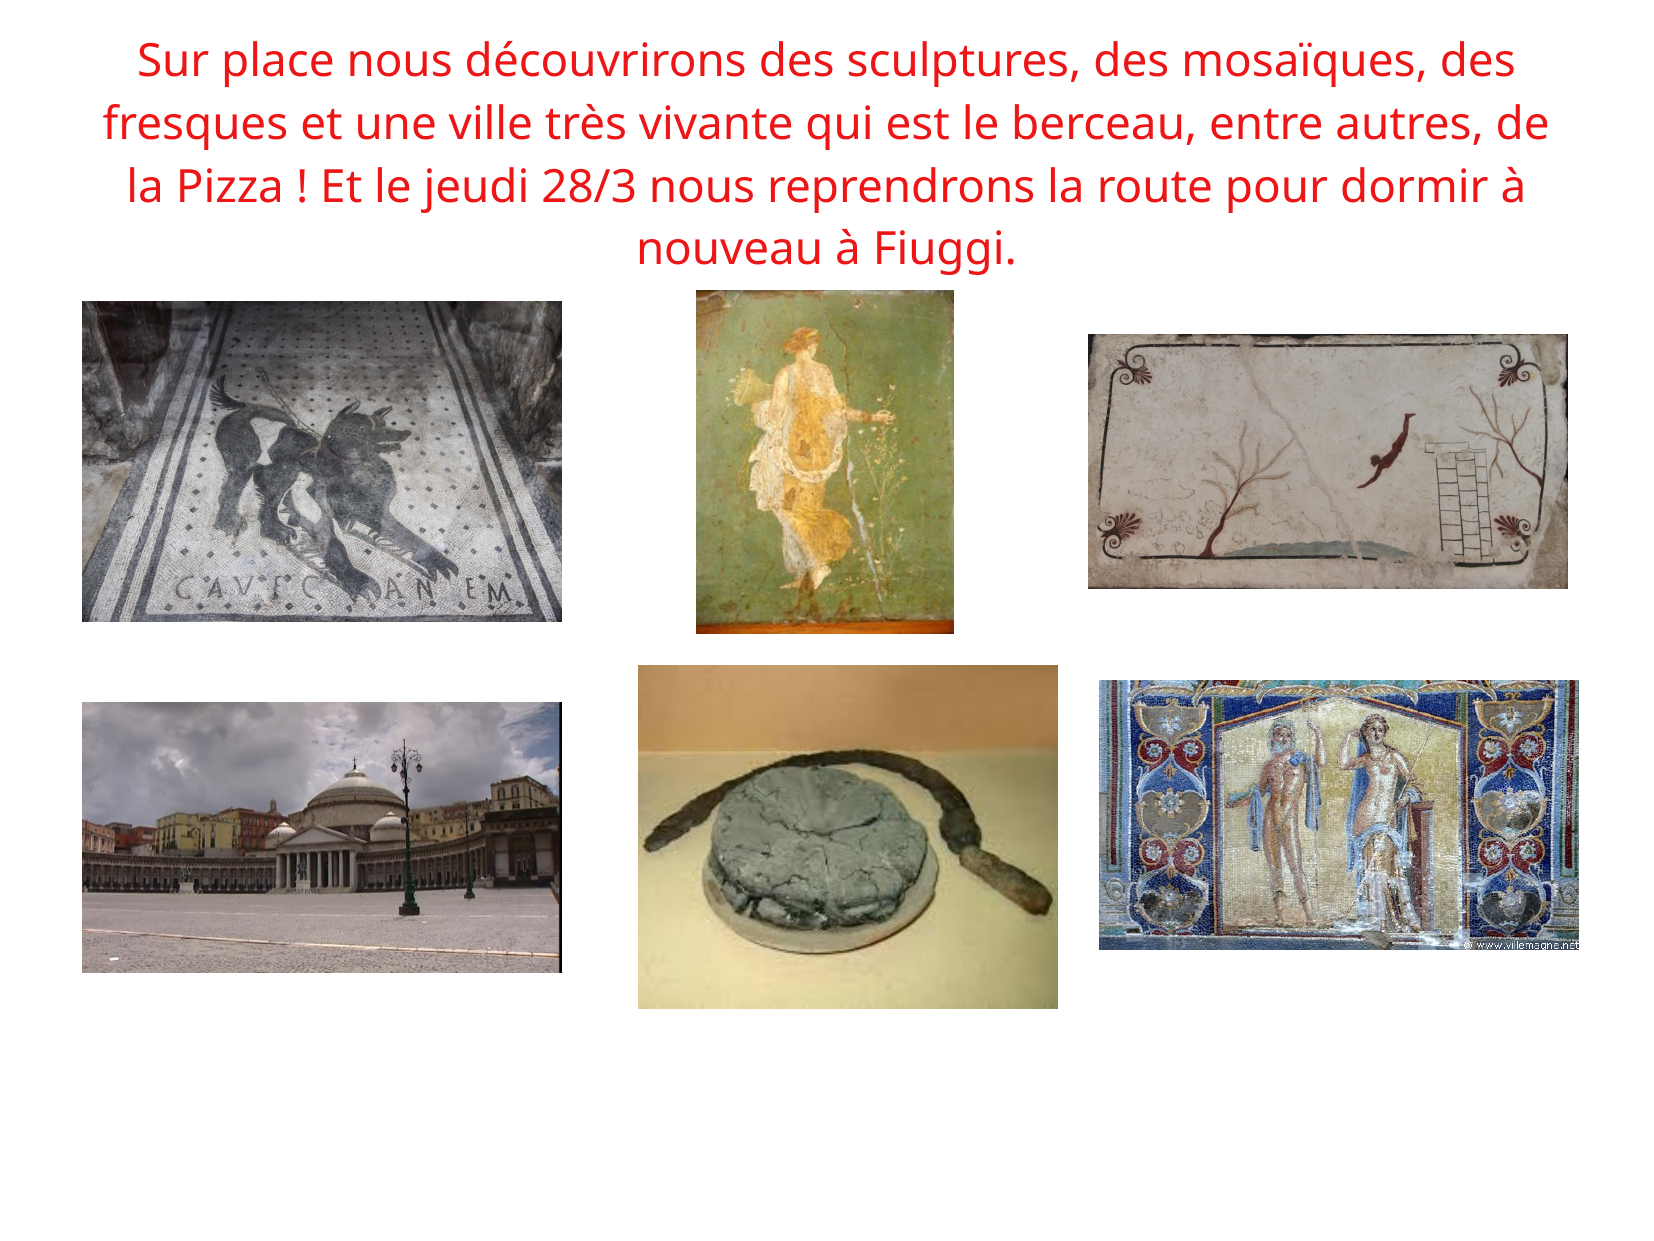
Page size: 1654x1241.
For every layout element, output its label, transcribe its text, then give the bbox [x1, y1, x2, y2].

picture [82, 301, 562, 622]
picture [82, 702, 562, 973]
picture [1088, 334, 1568, 589]
picture [1099, 680, 1579, 950]
picture [638, 665, 1058, 1009]
picture [696, 290, 954, 634]
title Sur place nous découvrirons des sculptures, des mosaïques, des fresques et une ville très vivante qui est le berceau, entre autres, de la Pizza ! Et le jeudi 28/3 nous reprendrons la route pour dormir à nouveau à Fiuggi. [82, 5, 1571, 301]
